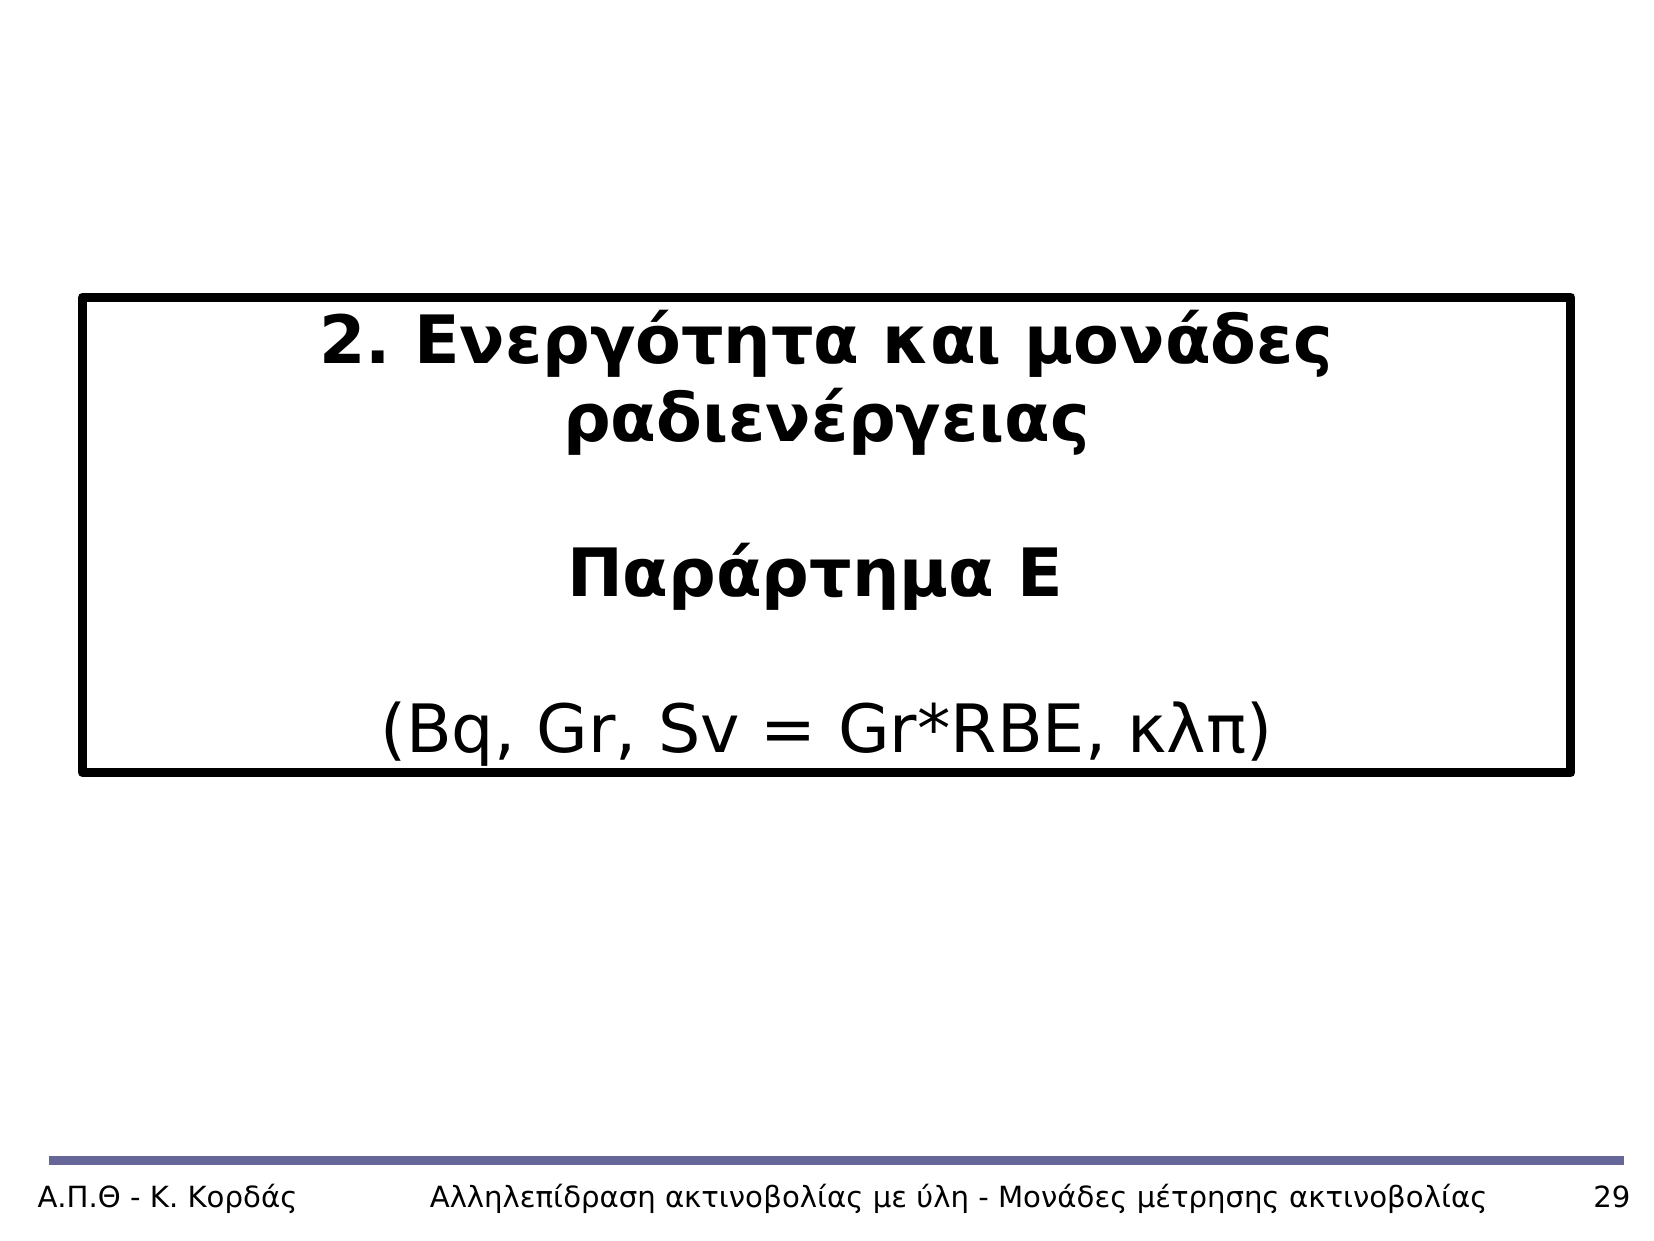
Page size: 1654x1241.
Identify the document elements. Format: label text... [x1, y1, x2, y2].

subtitle 2. Ενεργότητα και μονάδες ραδιενέργειας Παράρτημα Ε (Bq, Gr, Sv = Gr*RBE, κλπ) [82, 297, 1571, 773]
